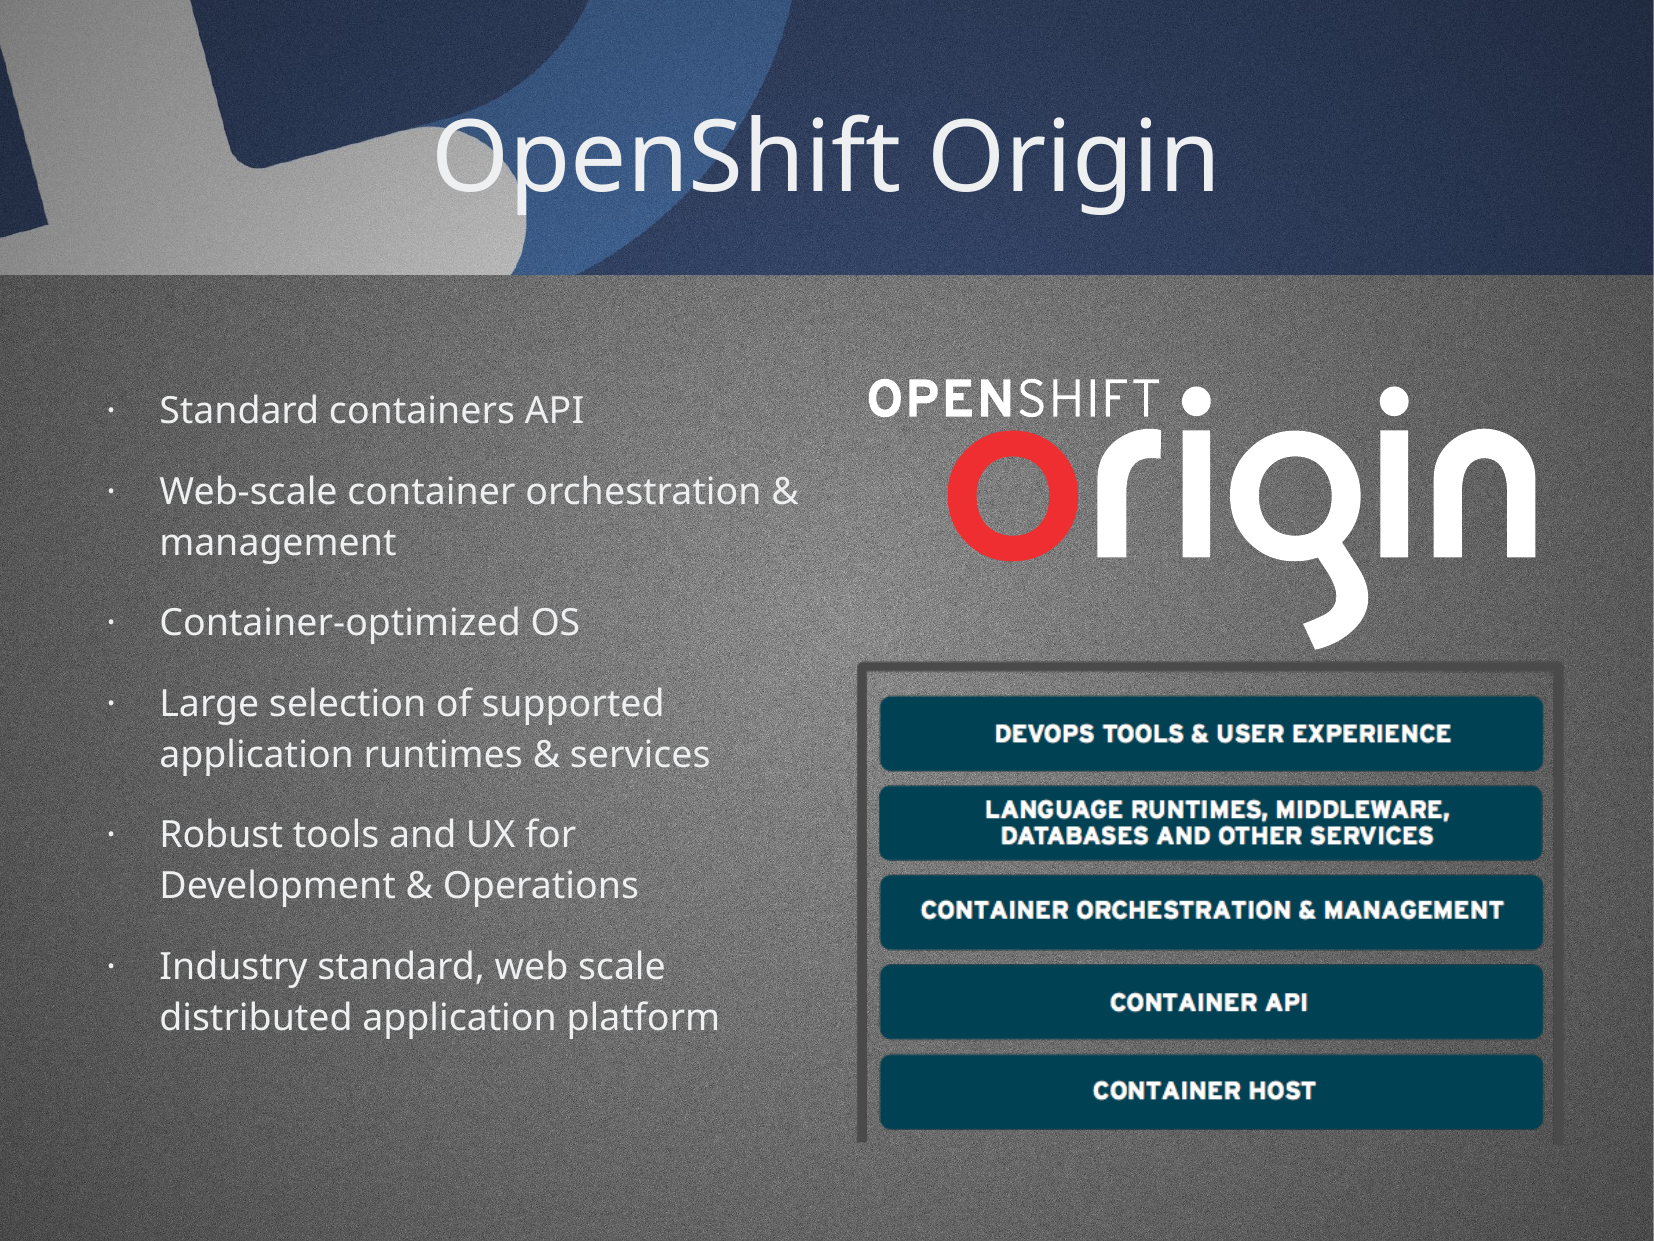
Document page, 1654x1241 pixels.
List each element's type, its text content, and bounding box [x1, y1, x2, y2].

picture [0, 0, 1654, 1241]
title OpenShift Origin [82, 49, 1571, 257]
list Standard containers API Web-scale container orchestration & management Container-optimized OS Large selection of supported application runtimes & services Robust tools and UX for Development & Operations Industry standard, web scale distributed application platform [88, 383, 815, 1104]
